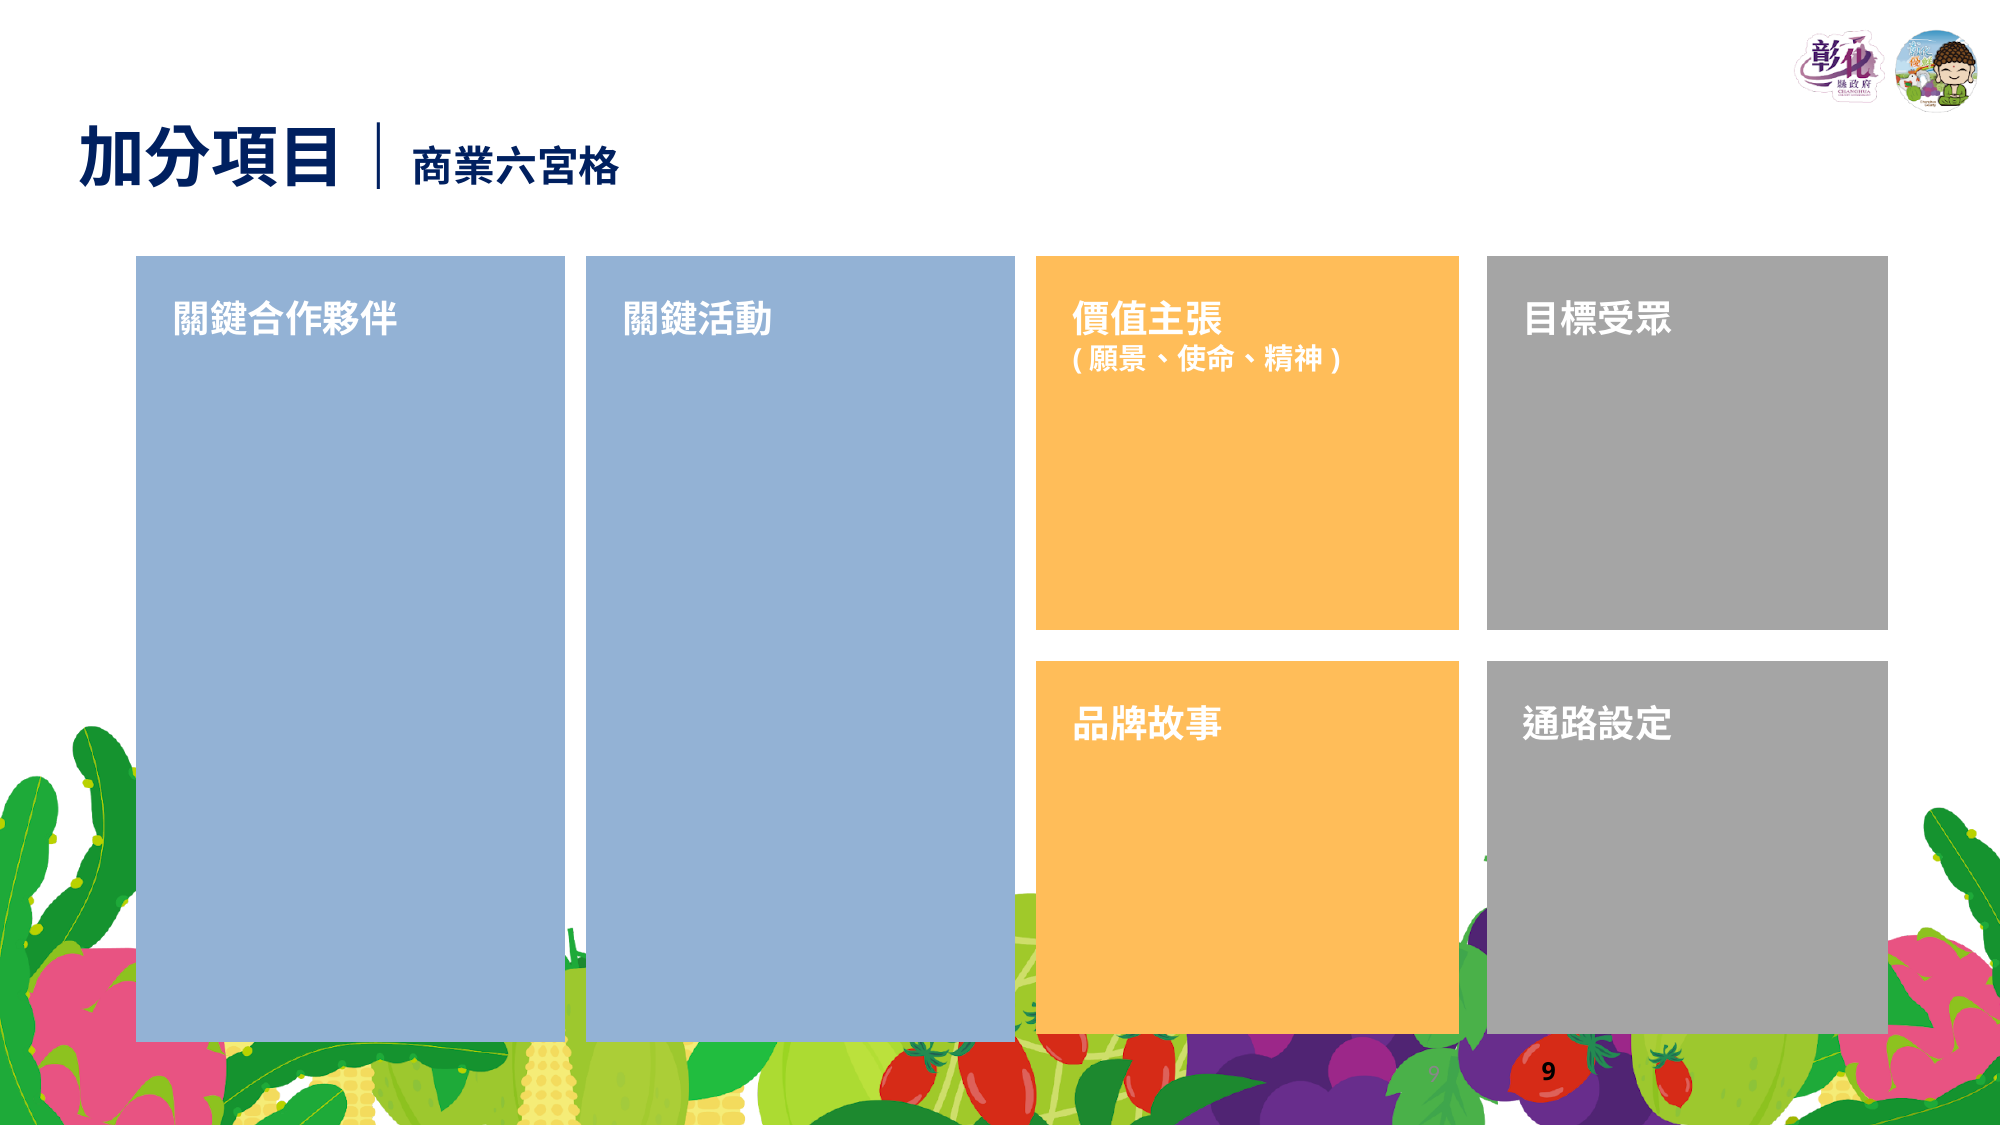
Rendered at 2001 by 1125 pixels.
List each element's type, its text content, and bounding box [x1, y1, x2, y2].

text_box ‹#› [1412, 1042, 1526, 1103]
text_box ‹#› [1526, 1042, 1977, 1103]
text_box 目標受眾 [1507, 287, 1889, 349]
text_box [586, 256, 1015, 1042]
text_box [1487, 256, 1888, 630]
text_box 價值主張 (願景、使命、精神) [1057, 287, 1438, 384]
text_box 通路設定 [1507, 692, 1889, 753]
text_box [1036, 661, 1459, 1034]
text_box 品牌故事 [1057, 692, 1438, 753]
text_box [1487, 661, 1888, 1034]
text_box [1036, 256, 1459, 630]
text_box [136, 256, 565, 1042]
picture [0, 0, 2000, 1125]
text_box 加分項目｜商業六宮格 [63, 106, 1310, 203]
text_box 關鍵合作夥伴 [157, 287, 538, 349]
text_box 關鍵活動 [607, 287, 988, 349]
